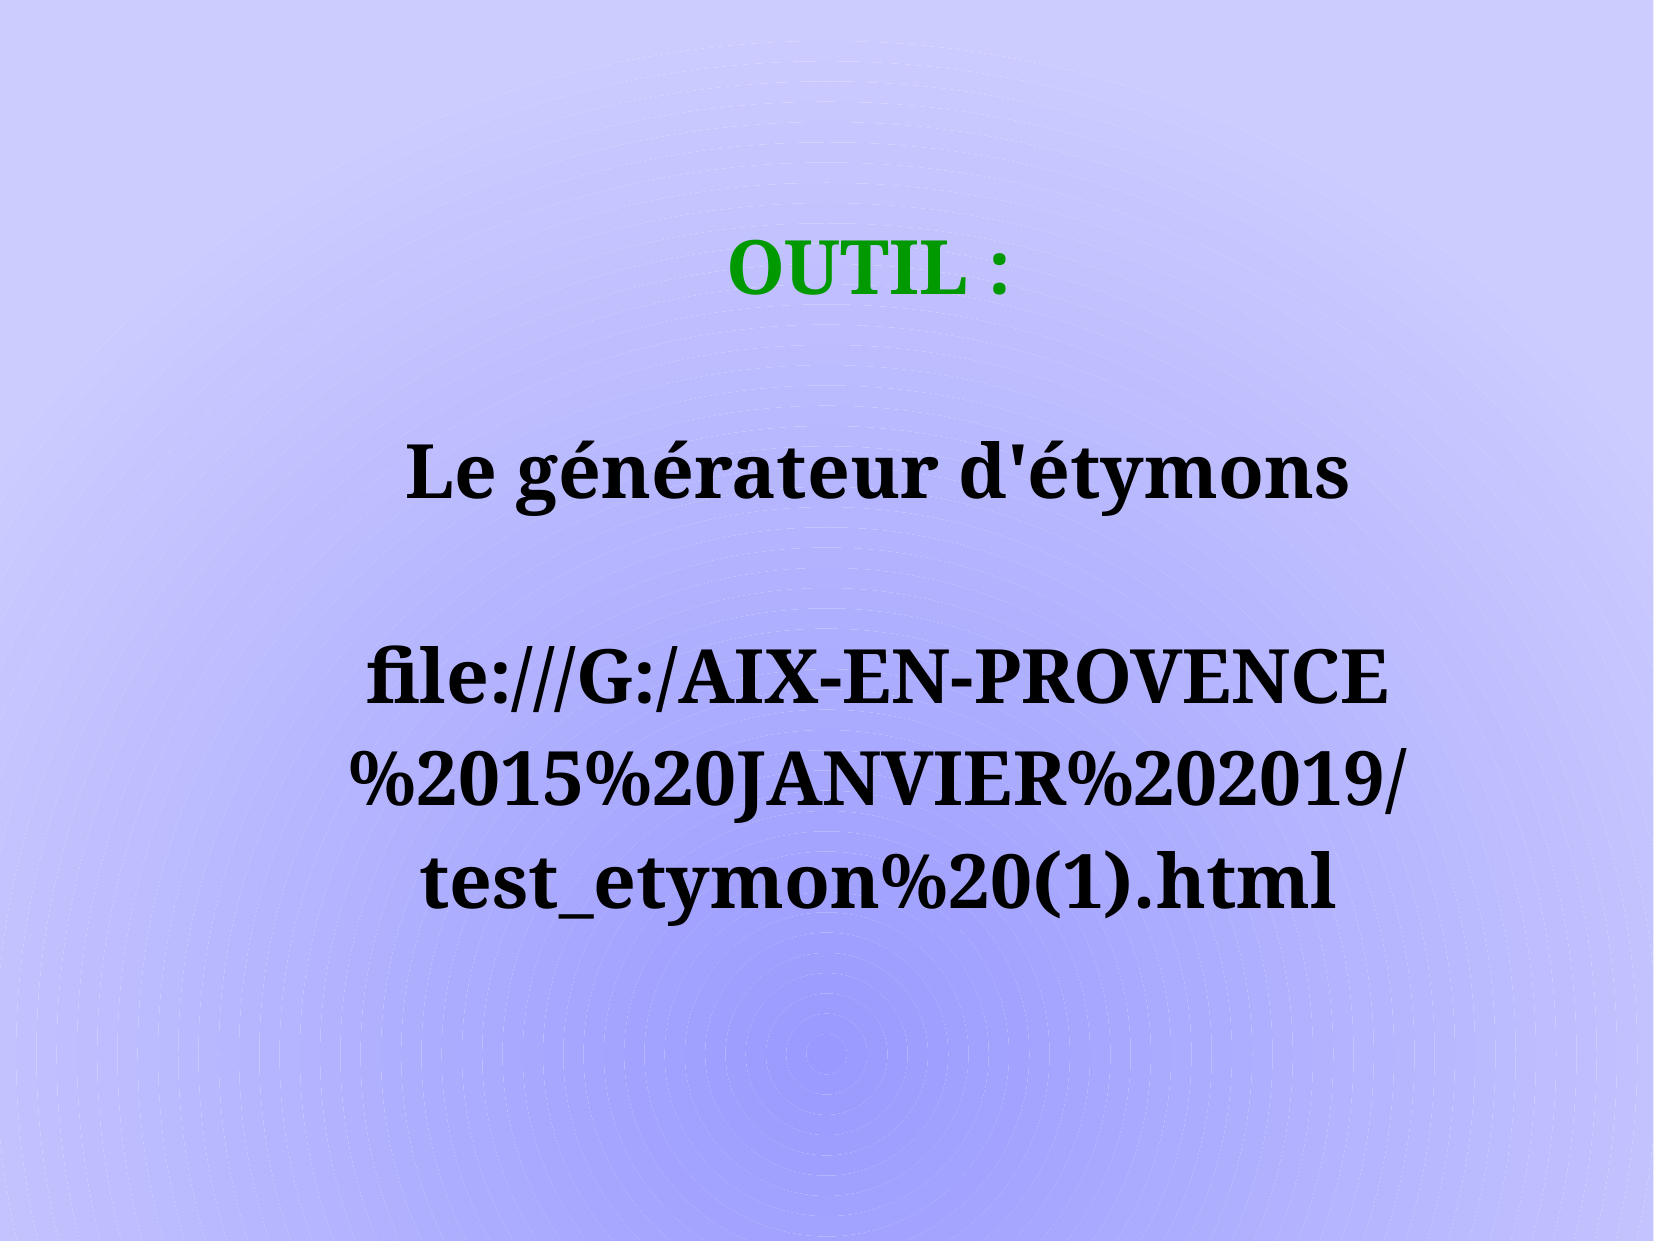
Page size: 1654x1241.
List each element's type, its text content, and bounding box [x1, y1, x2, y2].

text_box OUTIL : Le générateur d'étymons file:///G:/AIX-EN-PROVENCE%2015%20JANVIER%202019/test_etymon%20(1).html [206, 206, 1551, 1032]
